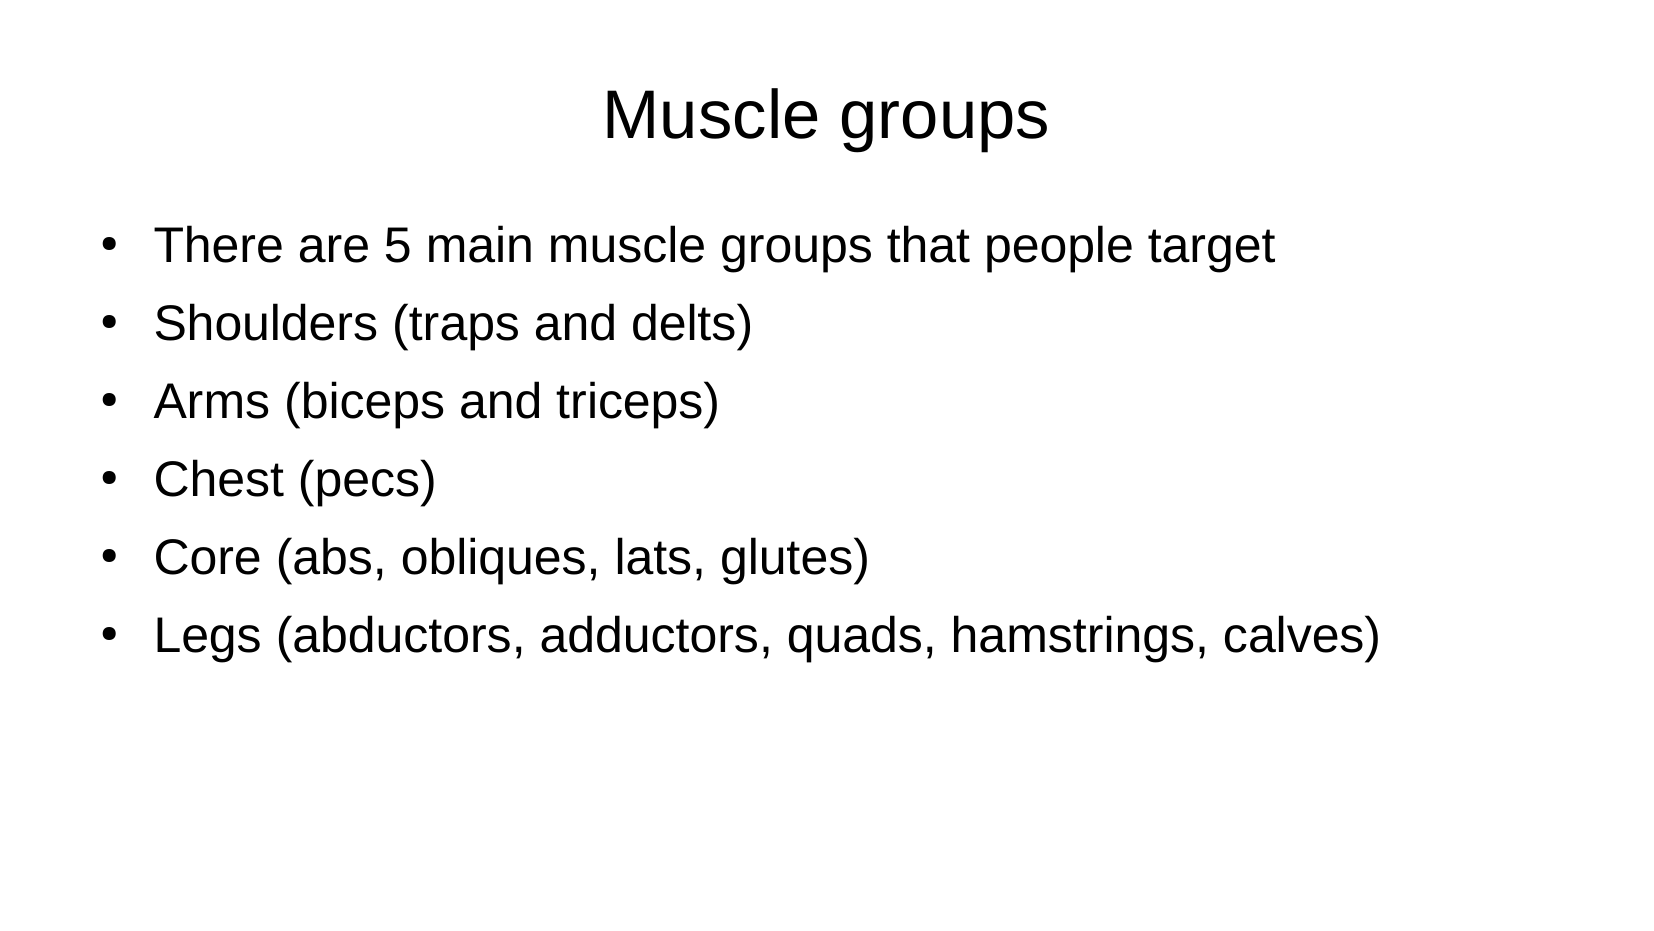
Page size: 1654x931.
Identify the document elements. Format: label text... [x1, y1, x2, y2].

title Muscle groups [82, 37, 1571, 193]
list There are 5 main muscle groups that people target Shoulders (traps and delts) Arms (biceps and triceps) Chest (pecs) Core (abs, obliques, lats, glutes) Legs (abductors, adductors, quads, hamstrings, calves) [82, 217, 1571, 758]
